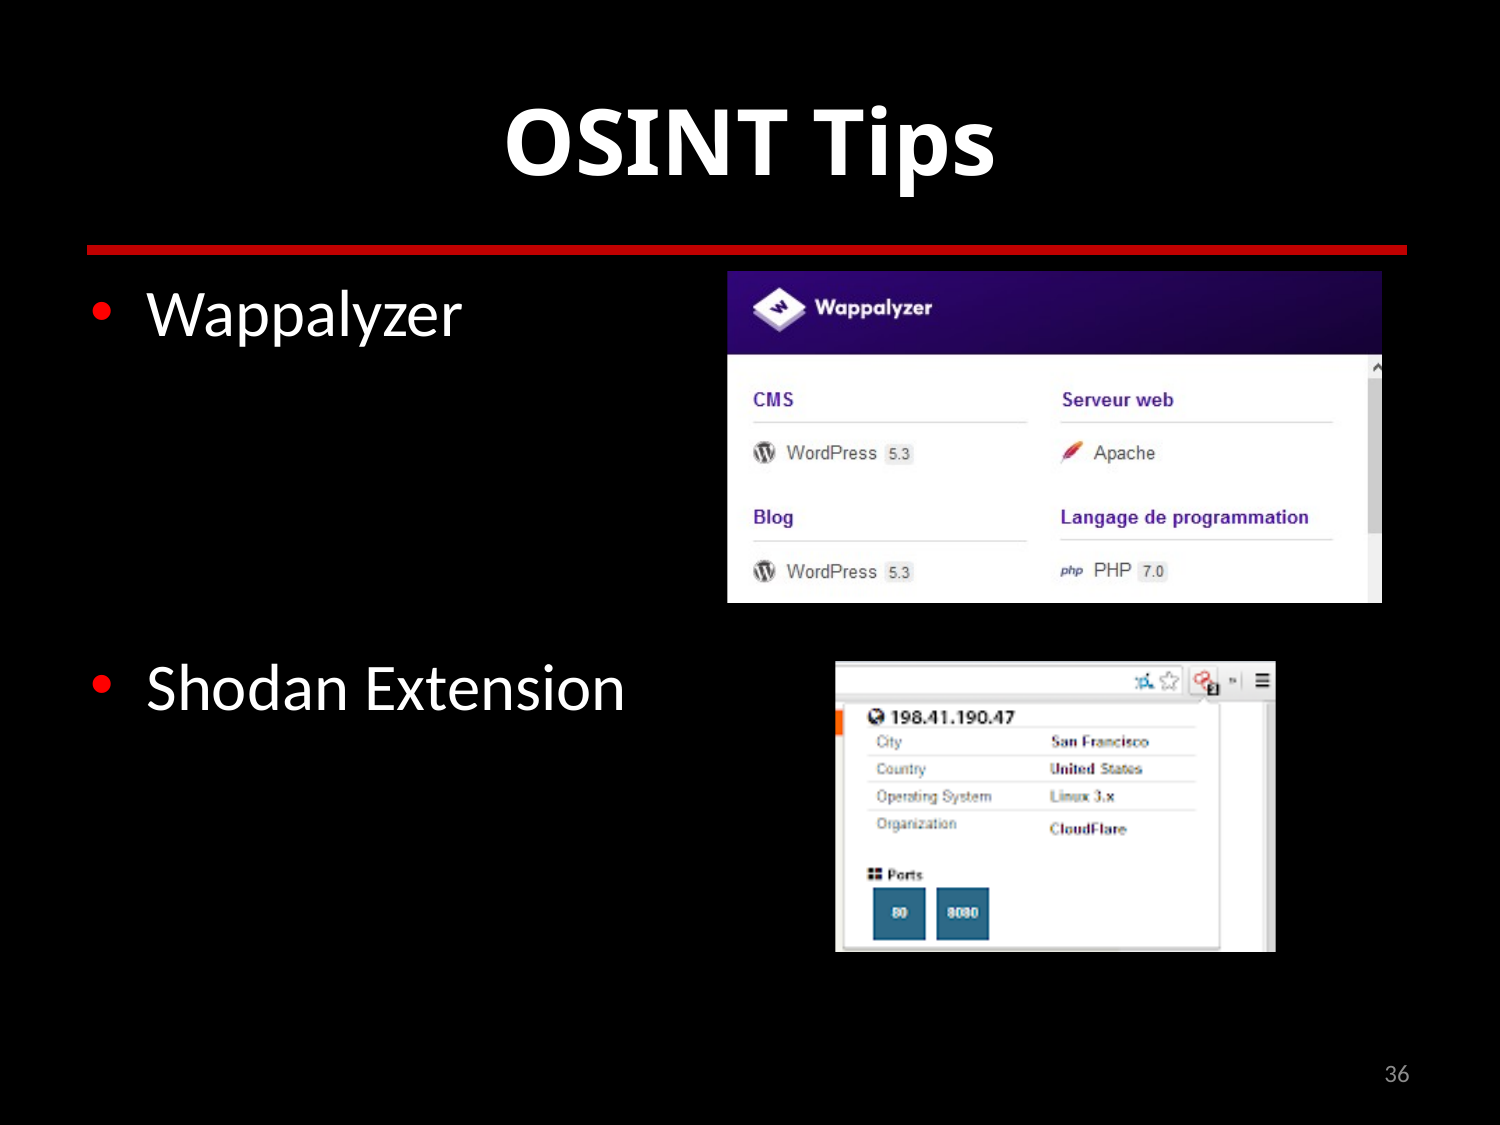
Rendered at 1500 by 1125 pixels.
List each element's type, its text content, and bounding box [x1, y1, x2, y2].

picture [727, 271, 1382, 603]
slide_number <numéro> [1074, 1042, 1425, 1103]
list Wappalyzer Shodan Extension [75, 262, 1425, 1005]
picture [835, 661, 1276, 952]
title OSINT Tips [75, 45, 1425, 233]
